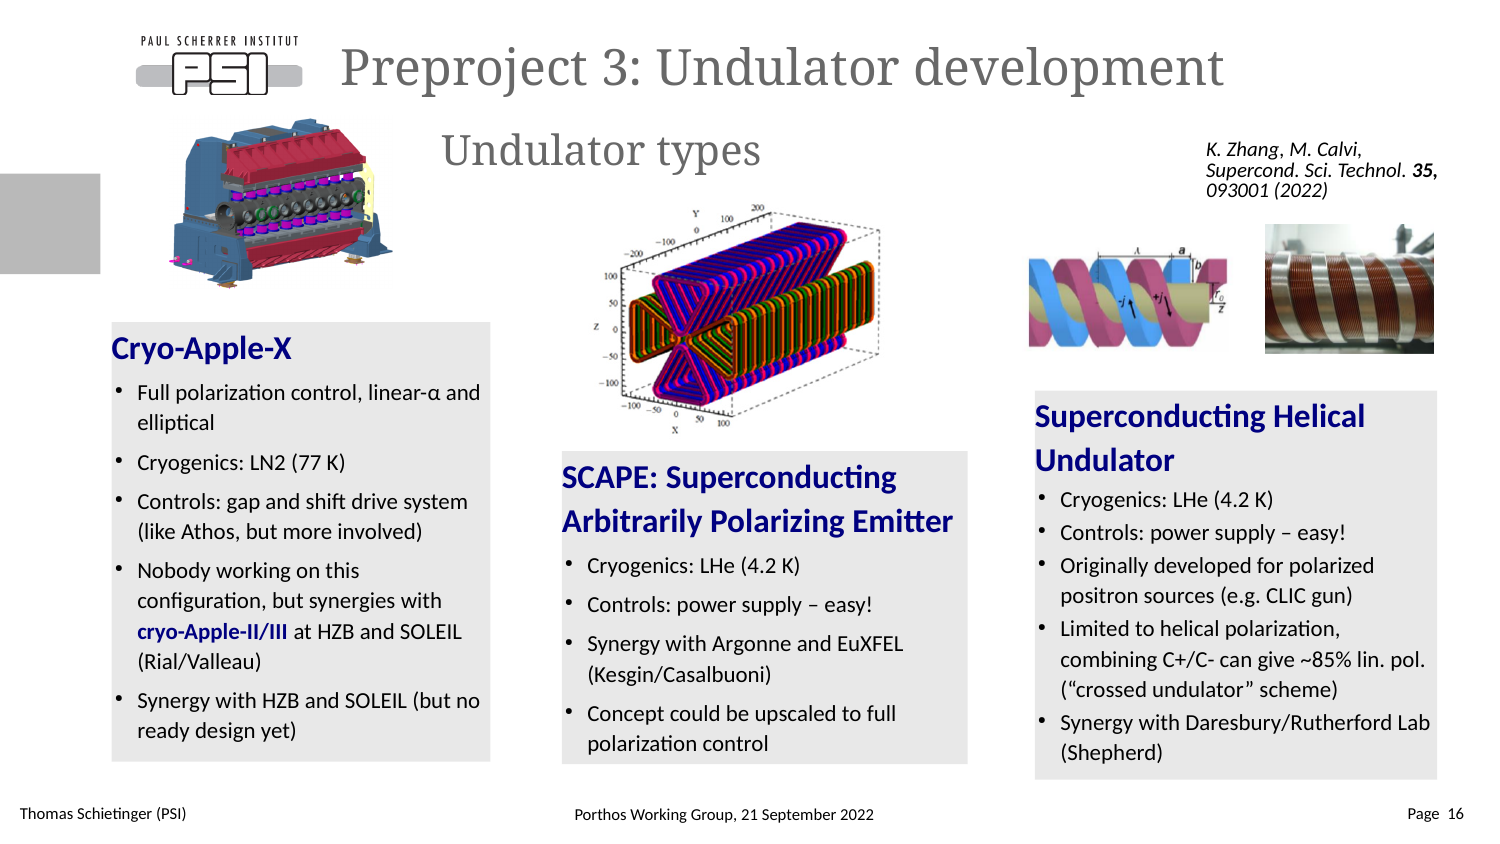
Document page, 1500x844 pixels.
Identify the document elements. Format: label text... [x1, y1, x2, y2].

title Preproject 3: Undulator development [340, 35, 1477, 102]
list Cryo-Apple-X Full polarization control, linear-α and elliptical Cryogenics: LN2 (77 K) Controls: gap and shift drive system (like Athos, but more involved) Nobody working on this configuration, but synergies with cryo-Apple-II/III at HZB and SOLEIL (Rial/Valleau) Synergy with HZB and SOLEIL (but no ready design yet) [111, 322, 491, 762]
picture [1021, 224, 1440, 358]
text_box K. Zhang, M. Calvi, Supercond. Sci. Technol. 35, 093001 (2022) [1191, 133, 1457, 211]
title Undulator types [441, 123, 771, 180]
list SCAPE: Superconducting Arbitrarily Polarizing Emitter Cryogenics: LHe (4.2 K) Controls: power supply – easy! Synergy with Argonne and EuXFEL (Kesgin/Casalbuoni) Concept could be upscaled to full polarization control [561, 451, 968, 765]
list Superconducting Helical Undulator Cryogenics: LHe (4.2 K) Controls: power supply – easy! Originally developed for polarized positron sources (e.g. CLIC gun) Limited to helical polarization, combining C+/C- can give ~85% lin. pol. (“crossed undulator” scheme) Synergy with Daresbury/Rutherford Lab (Shepherd) [1034, 390, 1438, 780]
picture [588, 185, 916, 442]
picture [169, 115, 393, 289]
